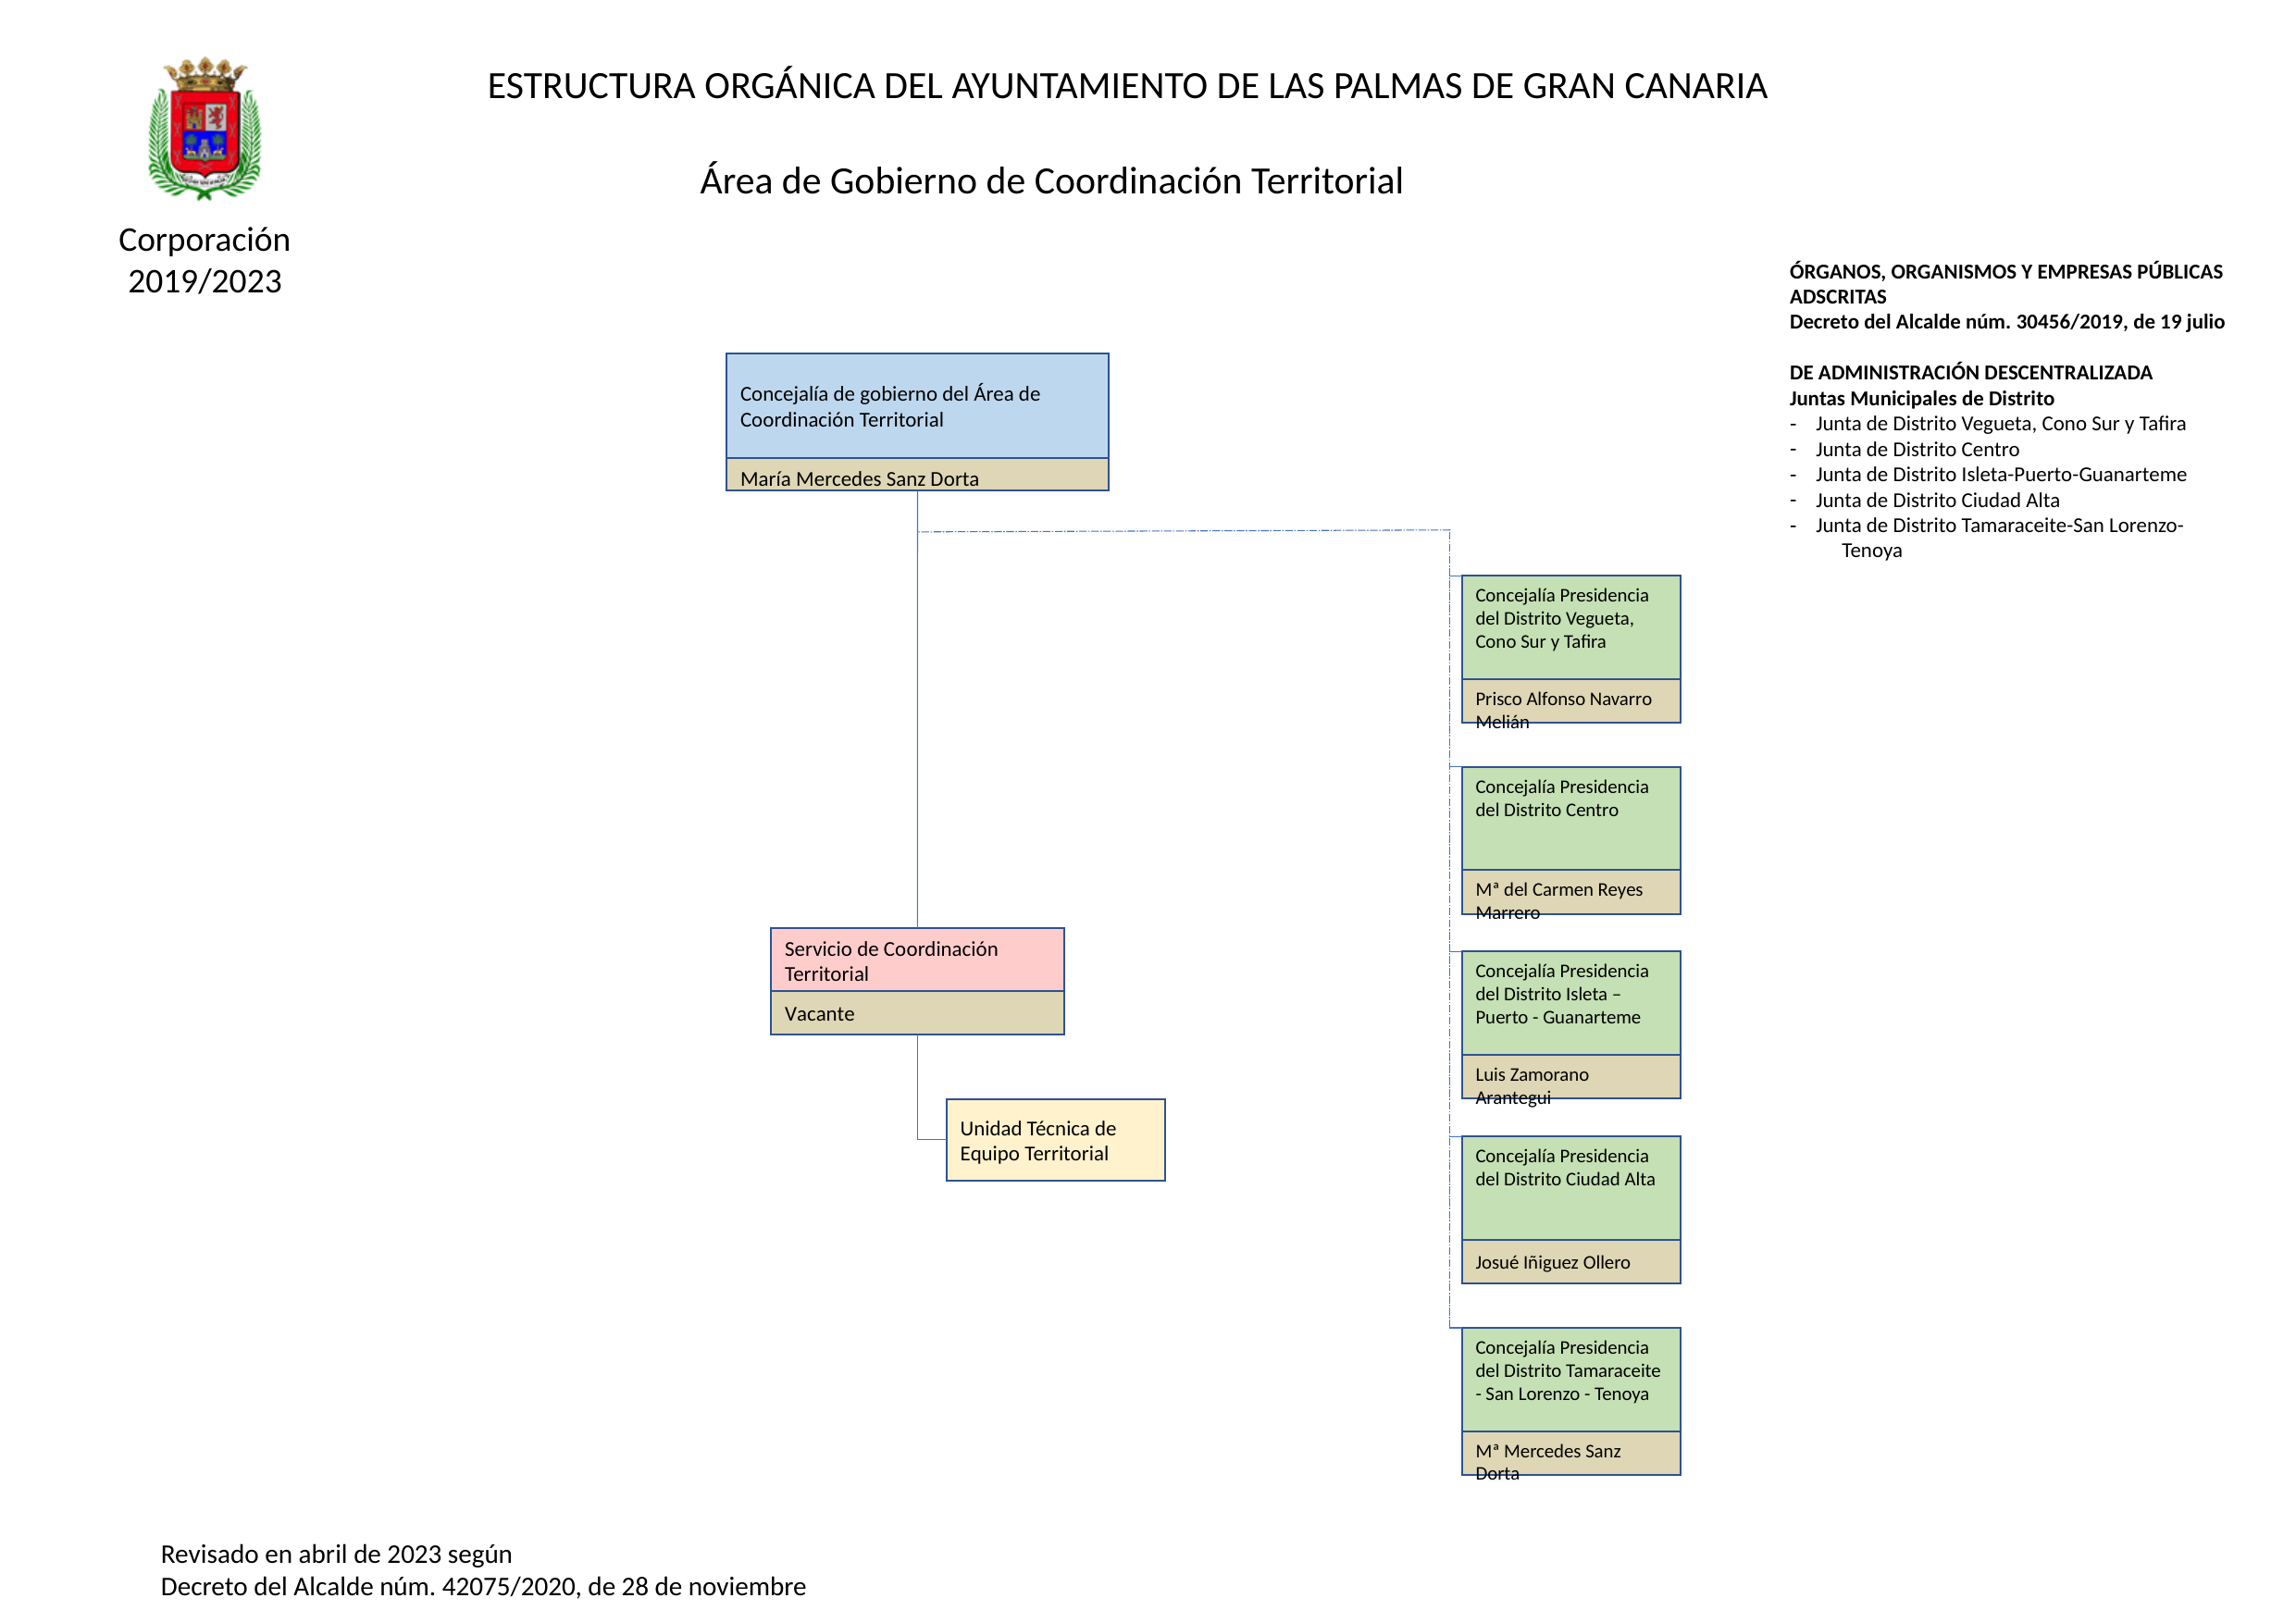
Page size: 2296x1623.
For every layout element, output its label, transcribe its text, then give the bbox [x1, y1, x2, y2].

text_box Corporación 2019/2023 [82, 209, 328, 308]
picture [146, 53, 263, 204]
text_box Servicio de Coordinación Territorial [771, 928, 1064, 991]
text_box Vacante [771, 991, 1064, 1035]
text_box Josué Iñiguez Ollero [1462, 1240, 1681, 1283]
text_box Área de Gobierno de Coordinación Territorial [686, 147, 1425, 209]
text_box Concejalía Presidencia del Distrito Centro [1462, 767, 1681, 870]
text_box Unidad Técnica de Equipo Territorial [947, 1099, 1165, 1181]
text_box Concejalía Presidencia del Distrito Ciudad Alta [1462, 1136, 1681, 1240]
text_box Revisado en abril de 2023 según Decreto del Alcalde núm. 42075/2020, de 28 de noviembre [146, 1529, 1339, 1609]
text_box Concejalía Presidencia del Distrito Isleta – Puerto - Guanarteme [1462, 951, 1681, 1055]
text_box María Mercedes Sanz Dorta [726, 458, 1109, 490]
text_box Prisco Alfonso Navarro Melián [1462, 679, 1681, 723]
text_box Concejalía Presidencia del Distrito Tamaraceite - San Lorenzo - Tenoya [1462, 1328, 1681, 1431]
text_box Concejalía de gobierno del Área de Coordinación Territorial [726, 353, 1109, 458]
text_box Mª Mercedes Sanz Dorta [1462, 1431, 1681, 1475]
text_box Luis Zamorano Arantegui [1462, 1055, 1681, 1098]
text_box ESTRUCTURA ORGÁNICA DEL AYUNTAMIENTO DE LAS PALMAS DE GRAN CANARIA [473, 53, 1822, 114]
text_box ÓRGANOS, ORGANISMOS Y EMPRESAS PÚBLICAS ADSCRITAS Decreto del Alcalde núm. 30456/2019, de 19 julio DE ADMINISTRACIÓN DESCENTRALIZADA Juntas Municipales de Distrito Junta de Distrito Vegueta, Cono Sur y Tafira Junta de Distrito Centro Junta de Distrito Isleta-Puerto-Guanarteme Junta de Distrito Ciudad Alta Junta de Distrito Tamaraceite-San Lorenzo-Tenoya [1776, 250, 2256, 625]
text_box Concejalía Presidencia del Distrito Vegueta, Cono Sur y Tafira [1462, 576, 1681, 679]
text_box Mª del Carmen Reyes Marrero [1462, 870, 1681, 914]
